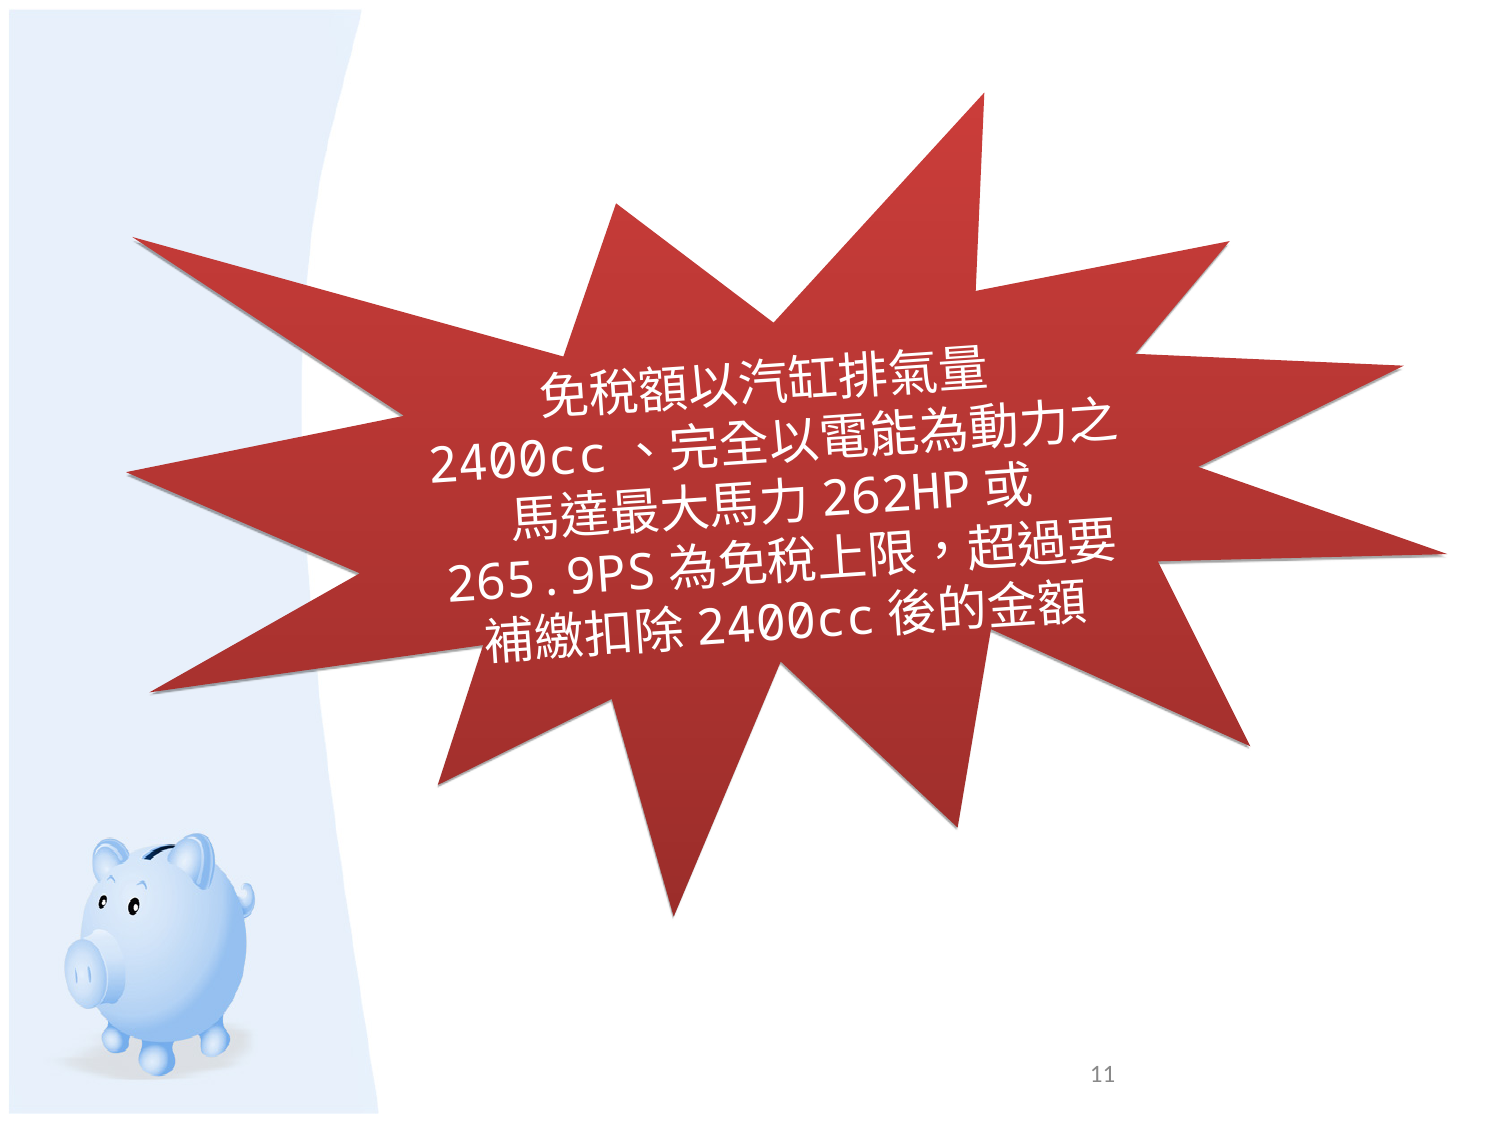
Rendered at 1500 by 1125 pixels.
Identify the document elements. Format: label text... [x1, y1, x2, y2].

text_box 免稅額以汽缸排氣量2400cc、完全以電能為動力之馬達最大馬力262HP或265.9PS為免稅上限，超過要補繳扣除2400cc後的金額 [126, 92, 1448, 917]
text_box 11 [1074, 1042, 1426, 1103]
